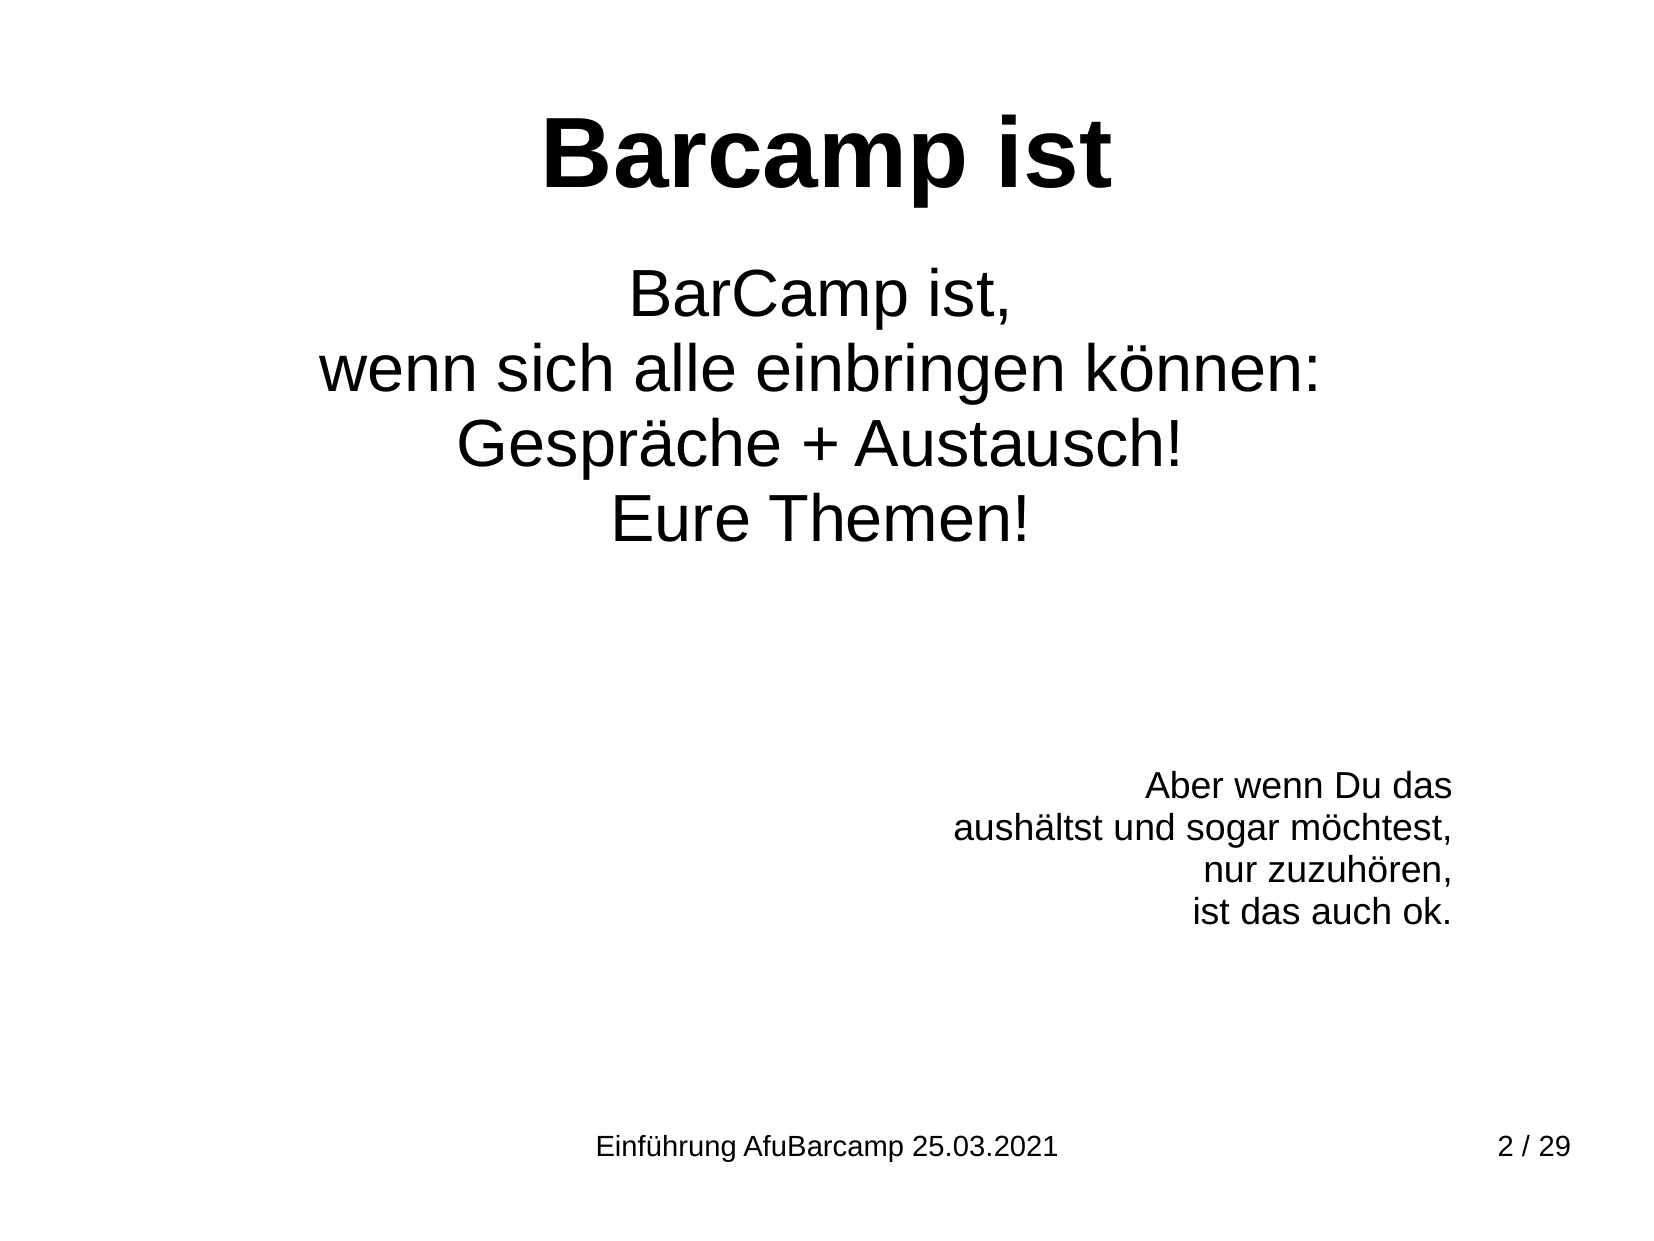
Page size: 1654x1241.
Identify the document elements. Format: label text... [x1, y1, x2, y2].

list BarCamp ist, wenn sich alle einbringen können: Gespräche + Austausch! Eure Themen! Aber wenn Du das aushältst und sogar möchtest, nur zuzuhören, ist das auch ok. [188, 256, 1453, 1124]
title Barcamp ist [82, 49, 1571, 257]
